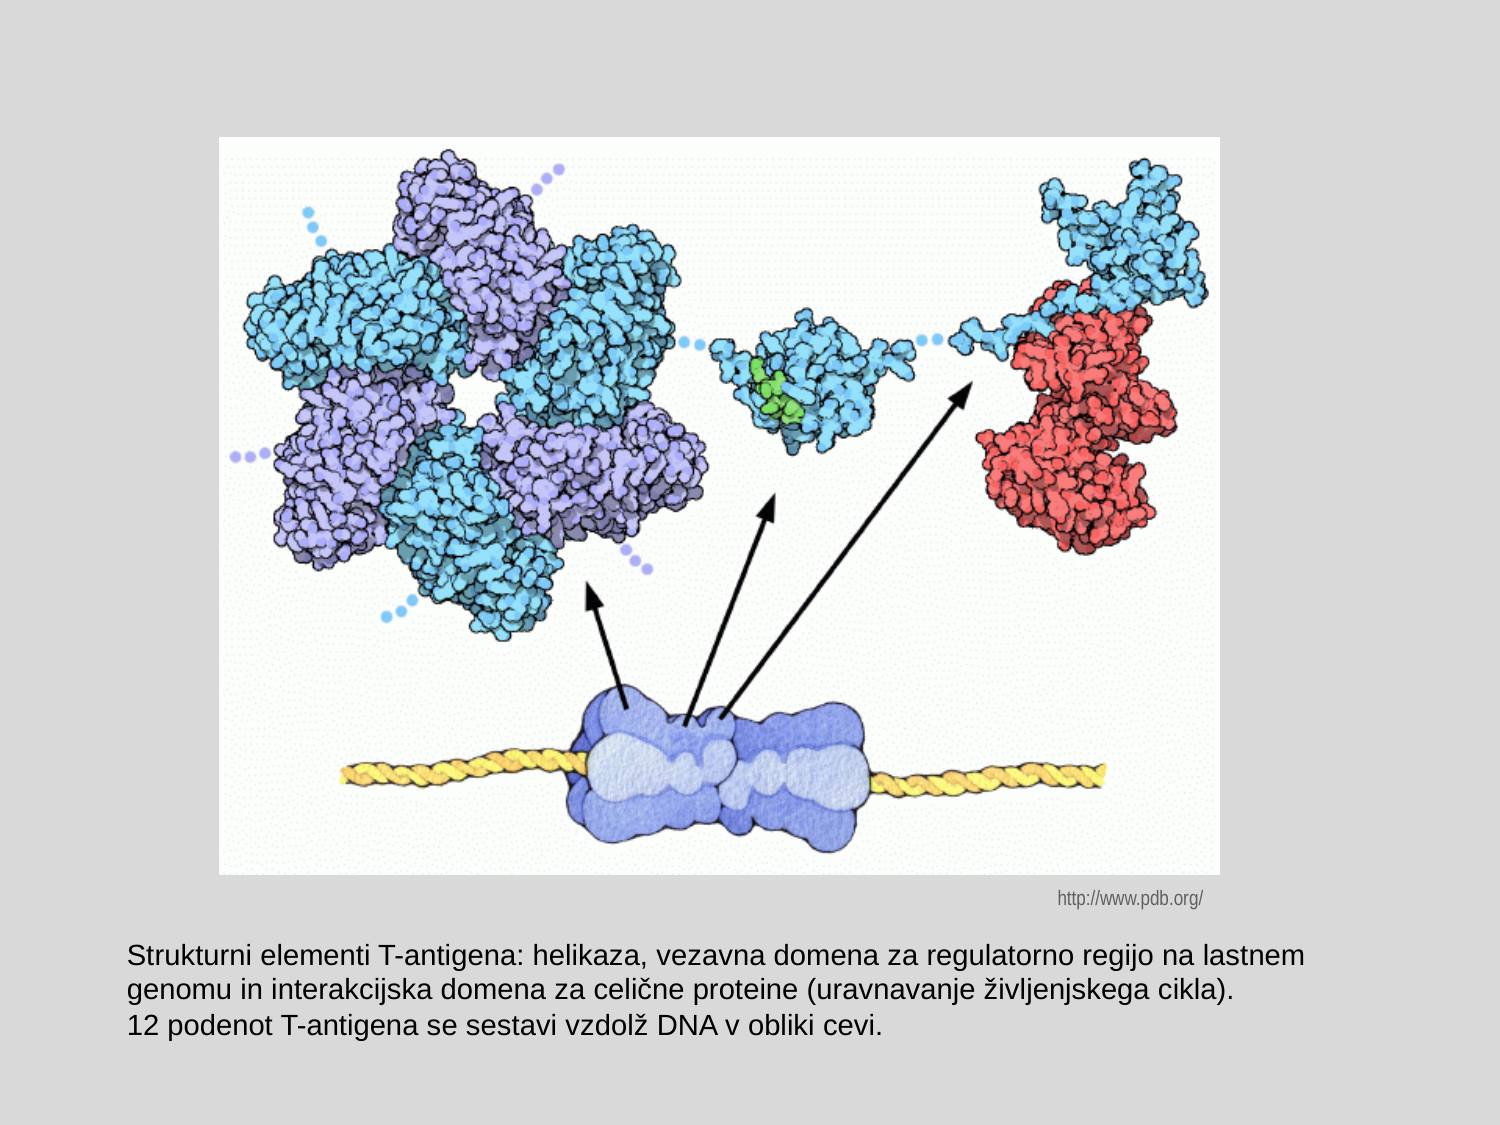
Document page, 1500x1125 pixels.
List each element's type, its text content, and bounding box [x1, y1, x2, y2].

text_box http://www.pdb.org/ [1042, 877, 1219, 918]
text_box Strukturni elementi T-antigena: helikaza, vezavna domena za regulatorno regijo na lastnem genomu in interakcijska domena za celične proteine (uravnavanje življenjskega cikla). 12 podenot T-antigena se sestavi vzdolž DNA v obliki cevi. [112, 928, 1376, 1049]
picture [219, 137, 1220, 875]
